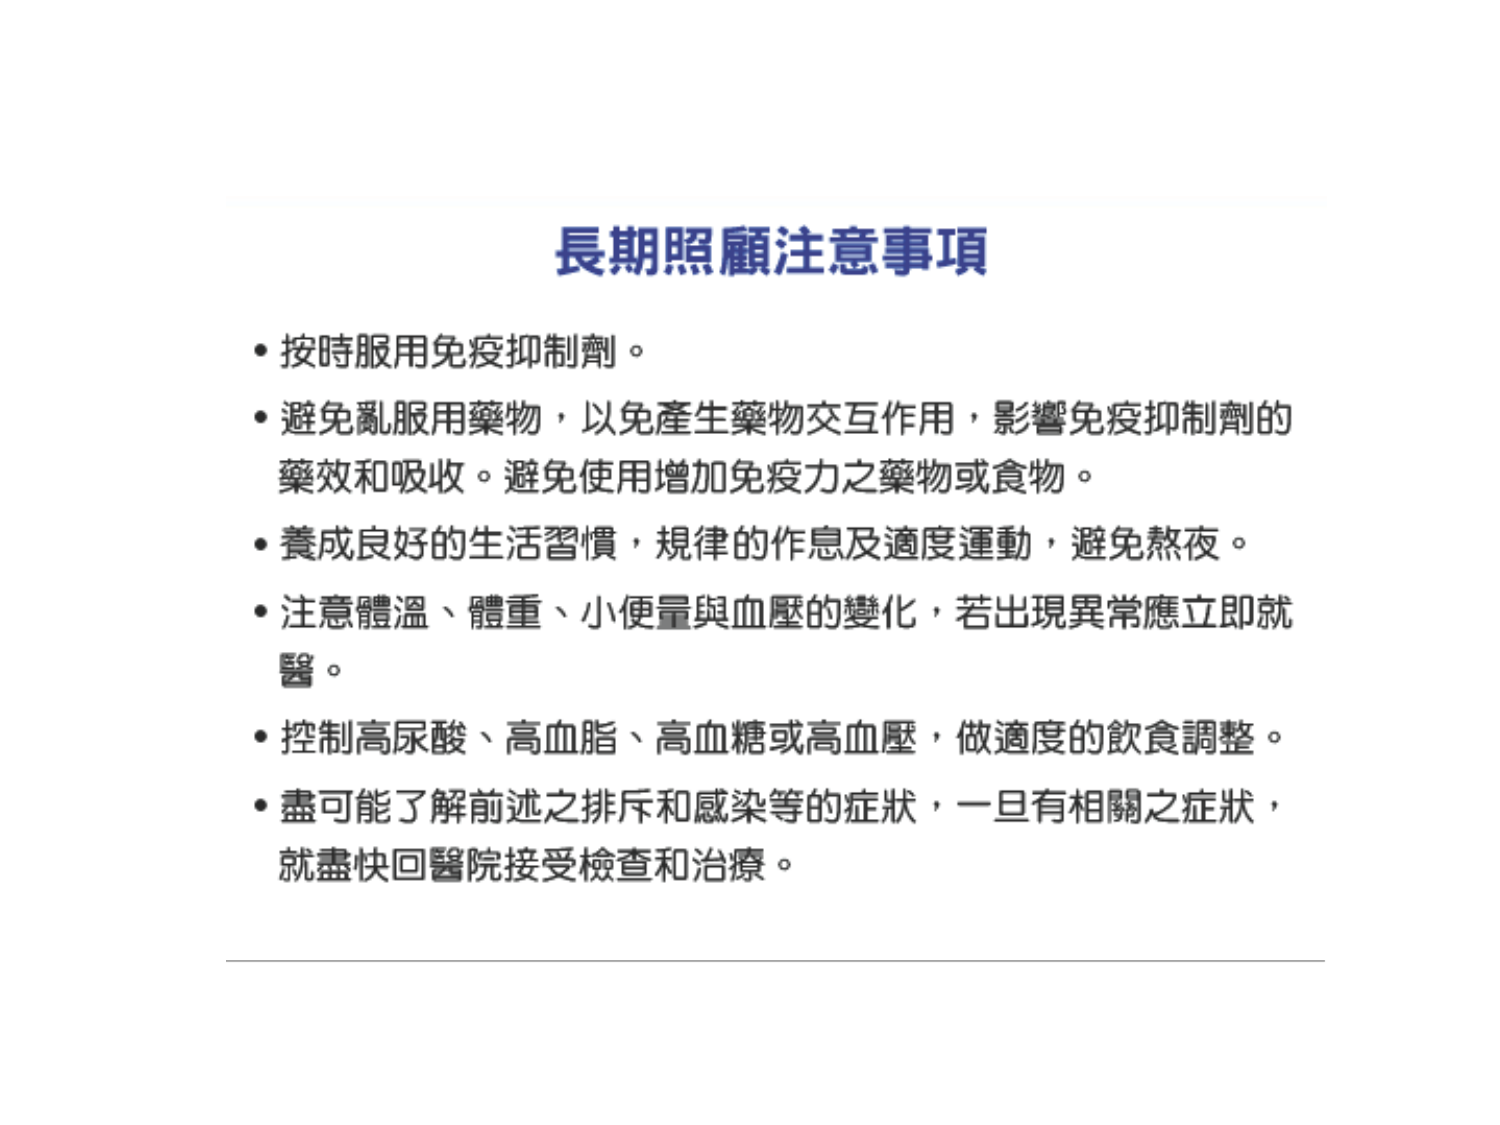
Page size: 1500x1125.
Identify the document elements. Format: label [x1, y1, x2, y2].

picture [226, 197, 1327, 960]
